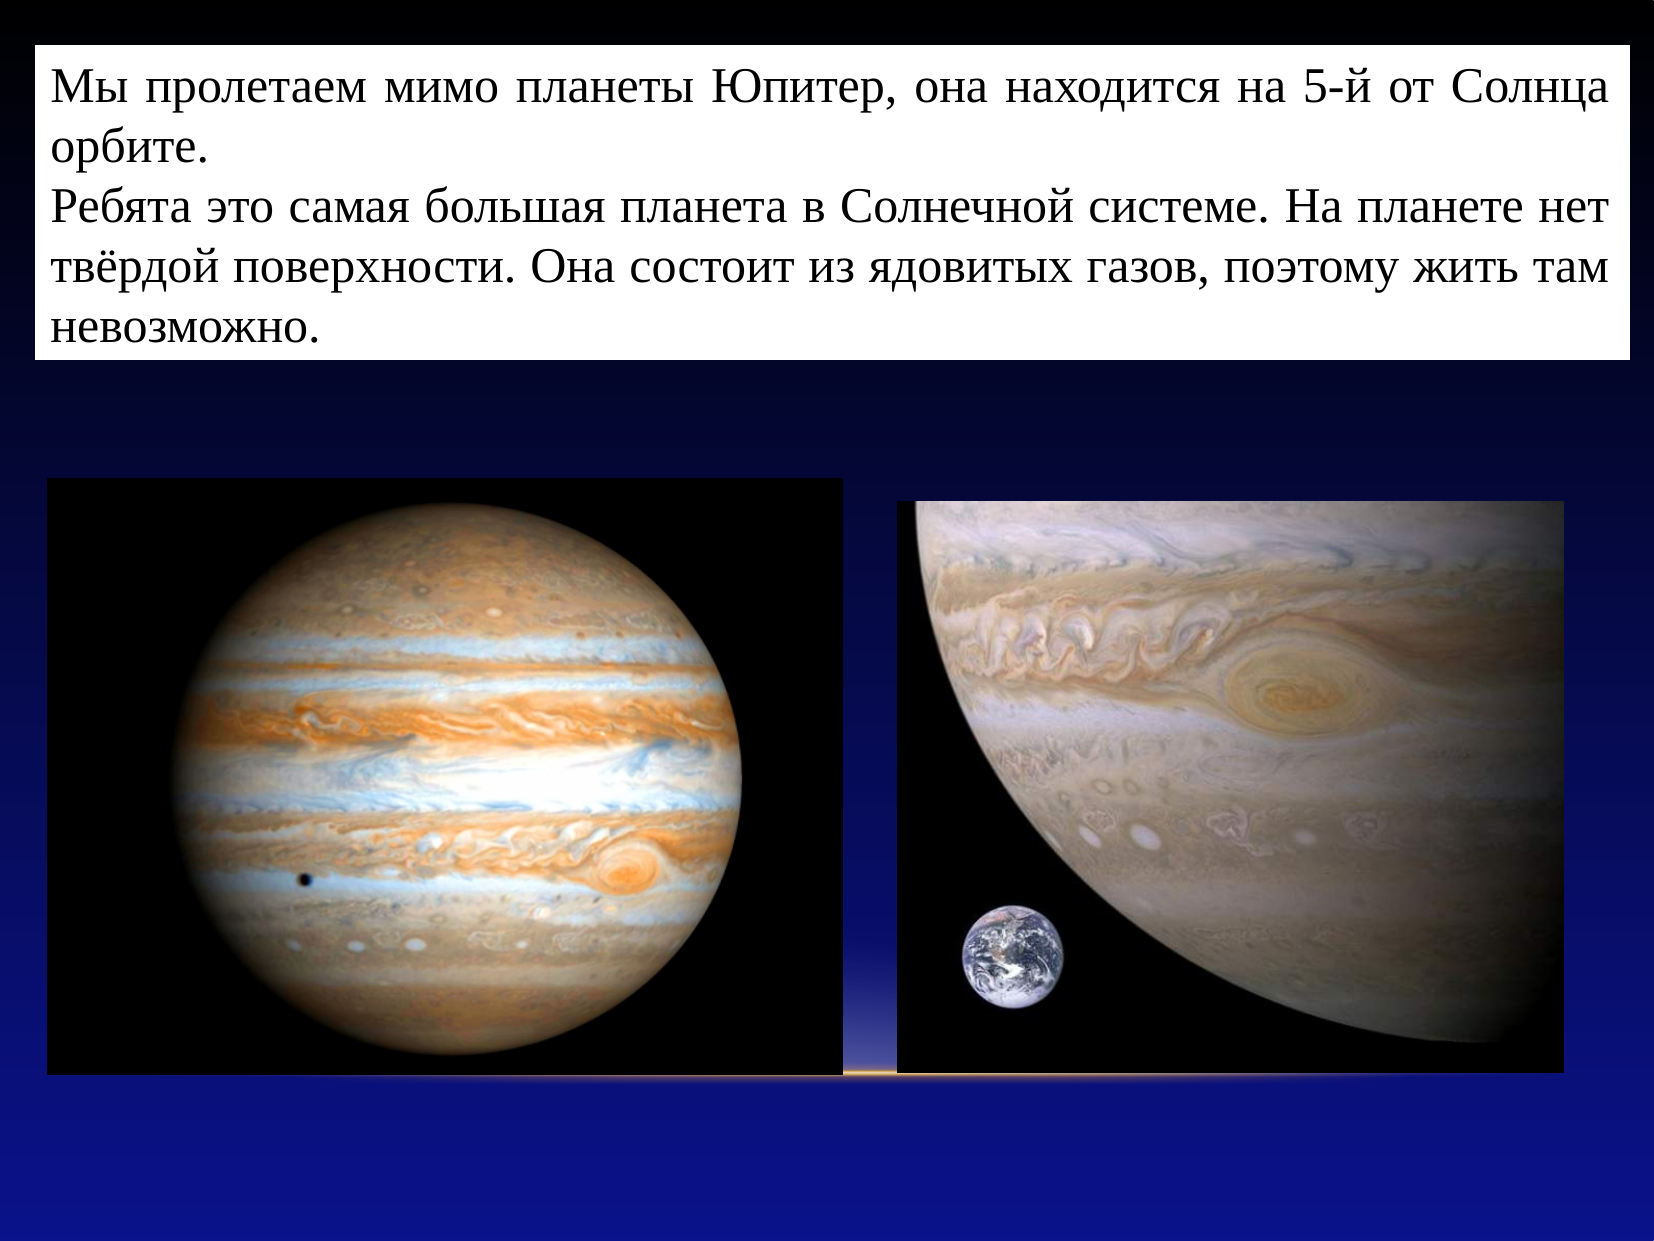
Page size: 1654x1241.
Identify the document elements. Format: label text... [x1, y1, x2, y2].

picture [47, 478, 843, 1075]
picture [897, 501, 1564, 1073]
text_box Мы пролетаем мимо планеты Юпитер, она находится на 5-й от Солнца орбите. Ребята это самая большая планета в Солнечной системе. На планете нет твёрдой поверхности. Она состоит из ядовитых газов, поэтому жить там невозможно. [35, 45, 1630, 360]
